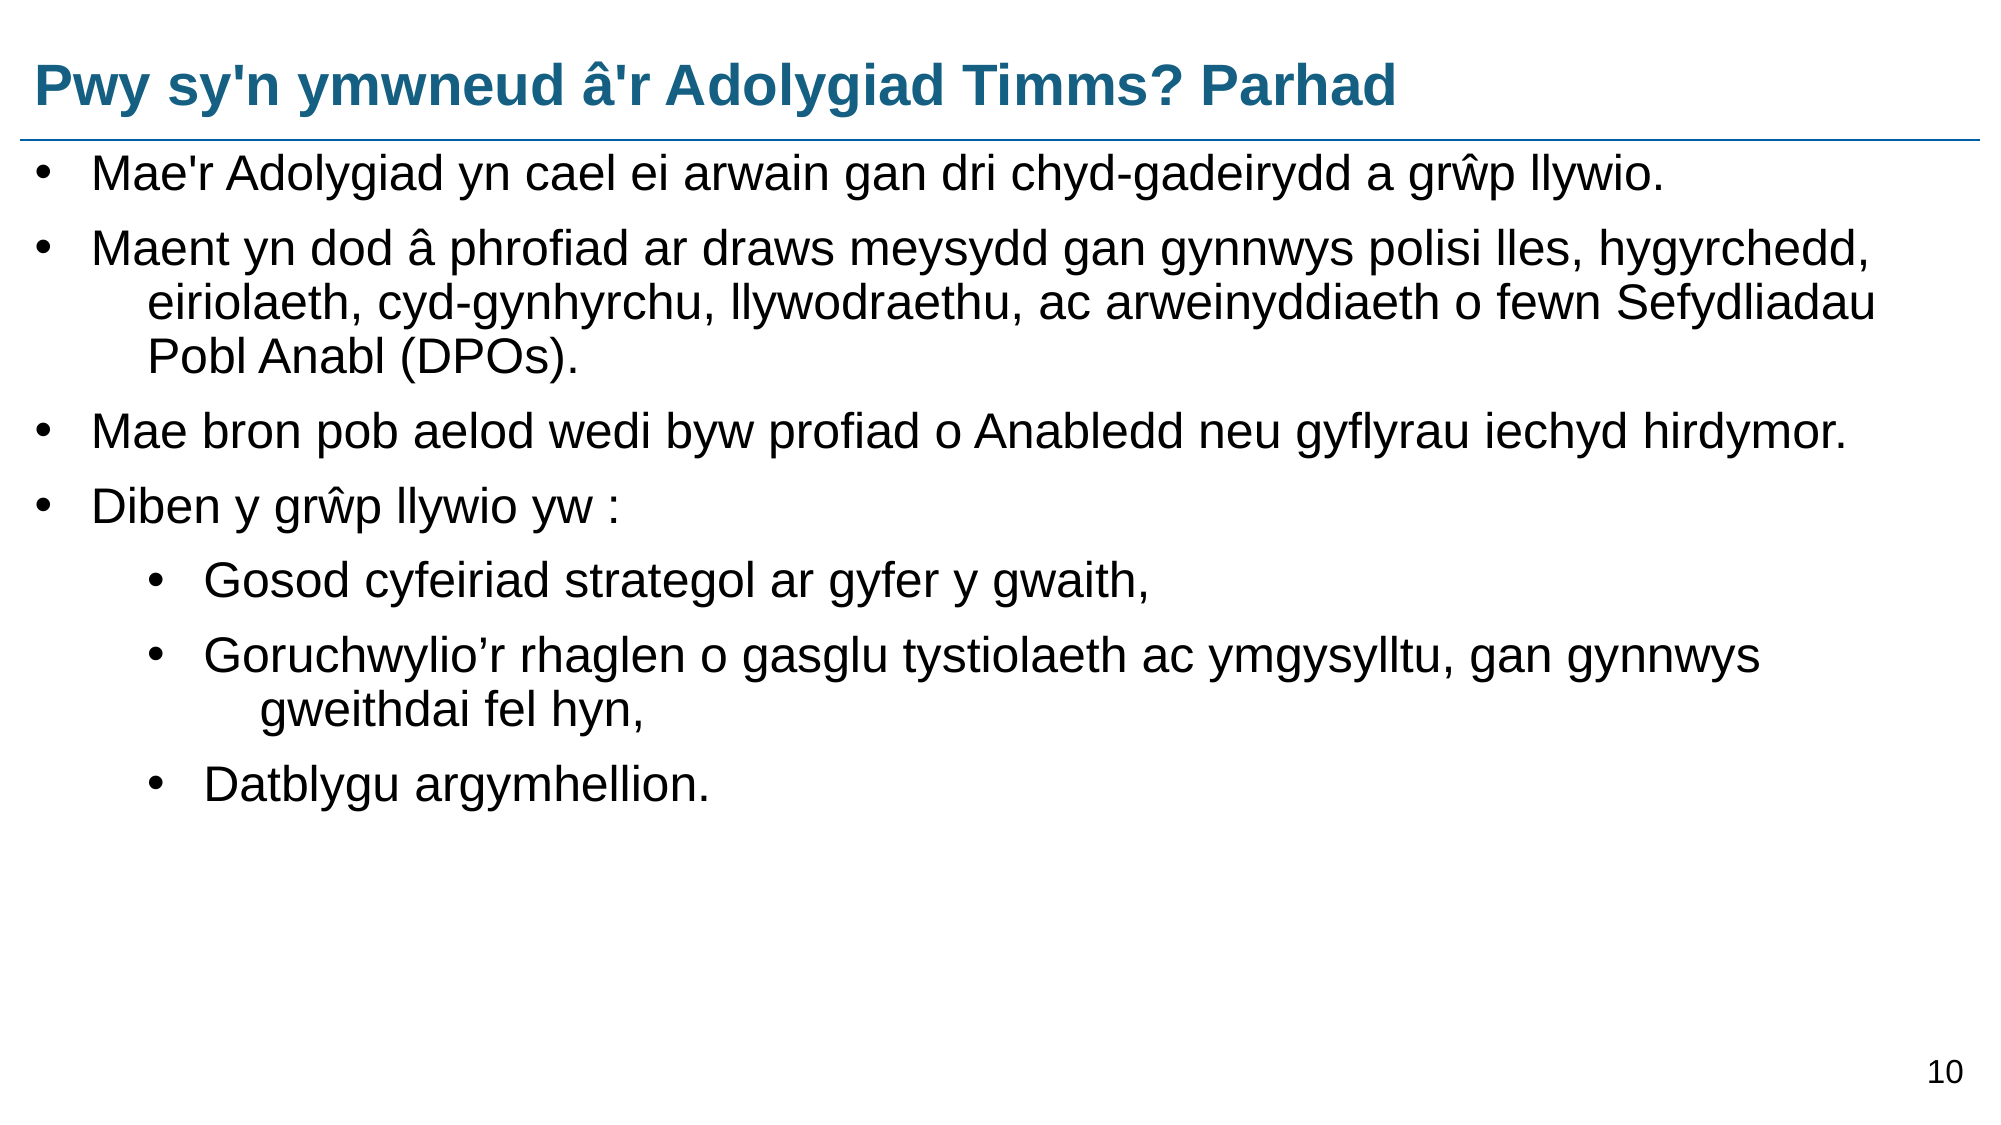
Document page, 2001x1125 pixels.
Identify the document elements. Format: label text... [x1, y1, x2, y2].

text_box 10 [1911, 1042, 1983, 1103]
list Mae'r Adolygiad yn cael ei arwain gan dri chyd-gadeirydd a grŵp llywio. Maent yn dod â phrofiad ar draws meysydd gan gynnwys polisi lles, hygyrchedd, eiriolaeth, cyd-gynhyrchu, llywodraethu, ac arweinyddiaeth o fewn Sefydliadau Pobl Anabl (DPOs). Mae bron pob aelod wedi byw profiad o Anabledd neu gyflyrau iechyd hirdymor. Diben y grŵp llywio yw : Gosod cyfeiriad strategol ar gyfer y gwaith, Goruchwylio’r rhaglen o gasglu tystiolaeth ac ymgysylltu, gan gynnwys gweithdai fel hyn, Datblygu argymhellion. [19, 140, 1981, 1043]
title Pwy sy'n ymwneud â'r Adolygiad Timms? Parhad [19, 47, 1981, 140]
